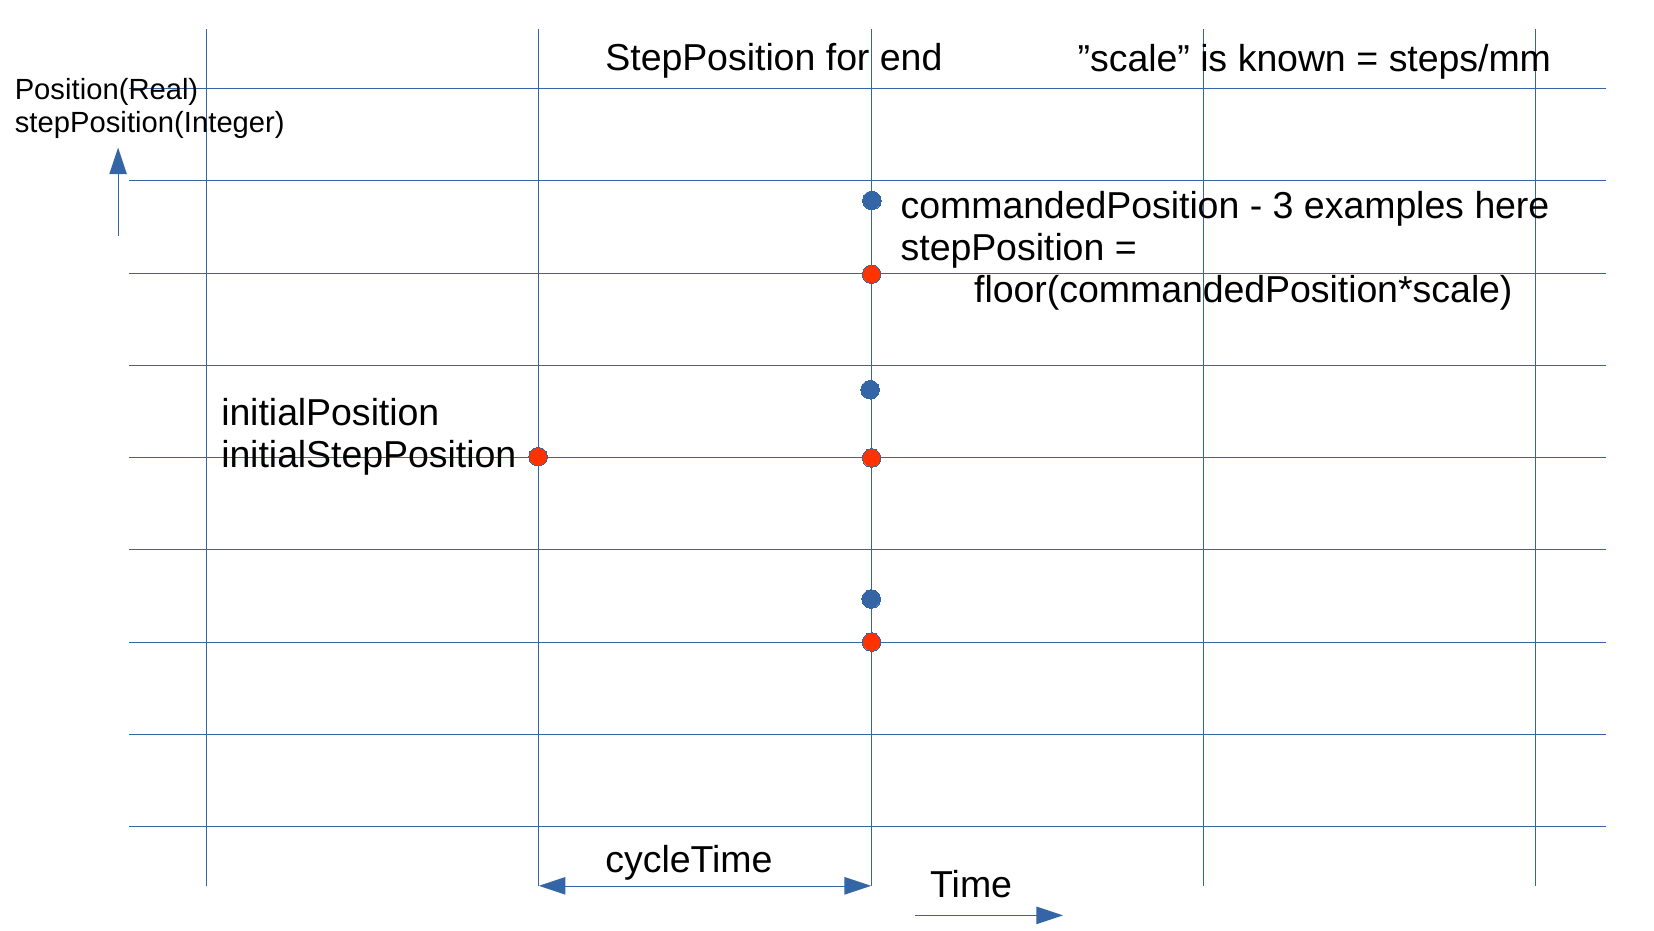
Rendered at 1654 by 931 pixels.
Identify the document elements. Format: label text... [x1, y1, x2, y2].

text_box Position(Real) stepPosition(Integer) [0, 65, 325, 207]
text_box cycleTime [590, 831, 827, 886]
text_box [860, 380, 880, 400]
text_box initialPosition initialStepPosition [206, 383, 591, 525]
text_box [862, 448, 881, 468]
text_box Time [915, 856, 1034, 916]
text_box ”scale” is known = steps/mm [1062, 29, 1625, 129]
text_box commandedPosition - 3 examples here stepPosition = floor(commandedPosition*scale) [885, 177, 1654, 360]
text_box [862, 190, 882, 210]
text_box [862, 632, 881, 652]
text_box [862, 264, 881, 284]
text_box [861, 589, 881, 609]
text_box StepPosition for end [590, 29, 1004, 87]
